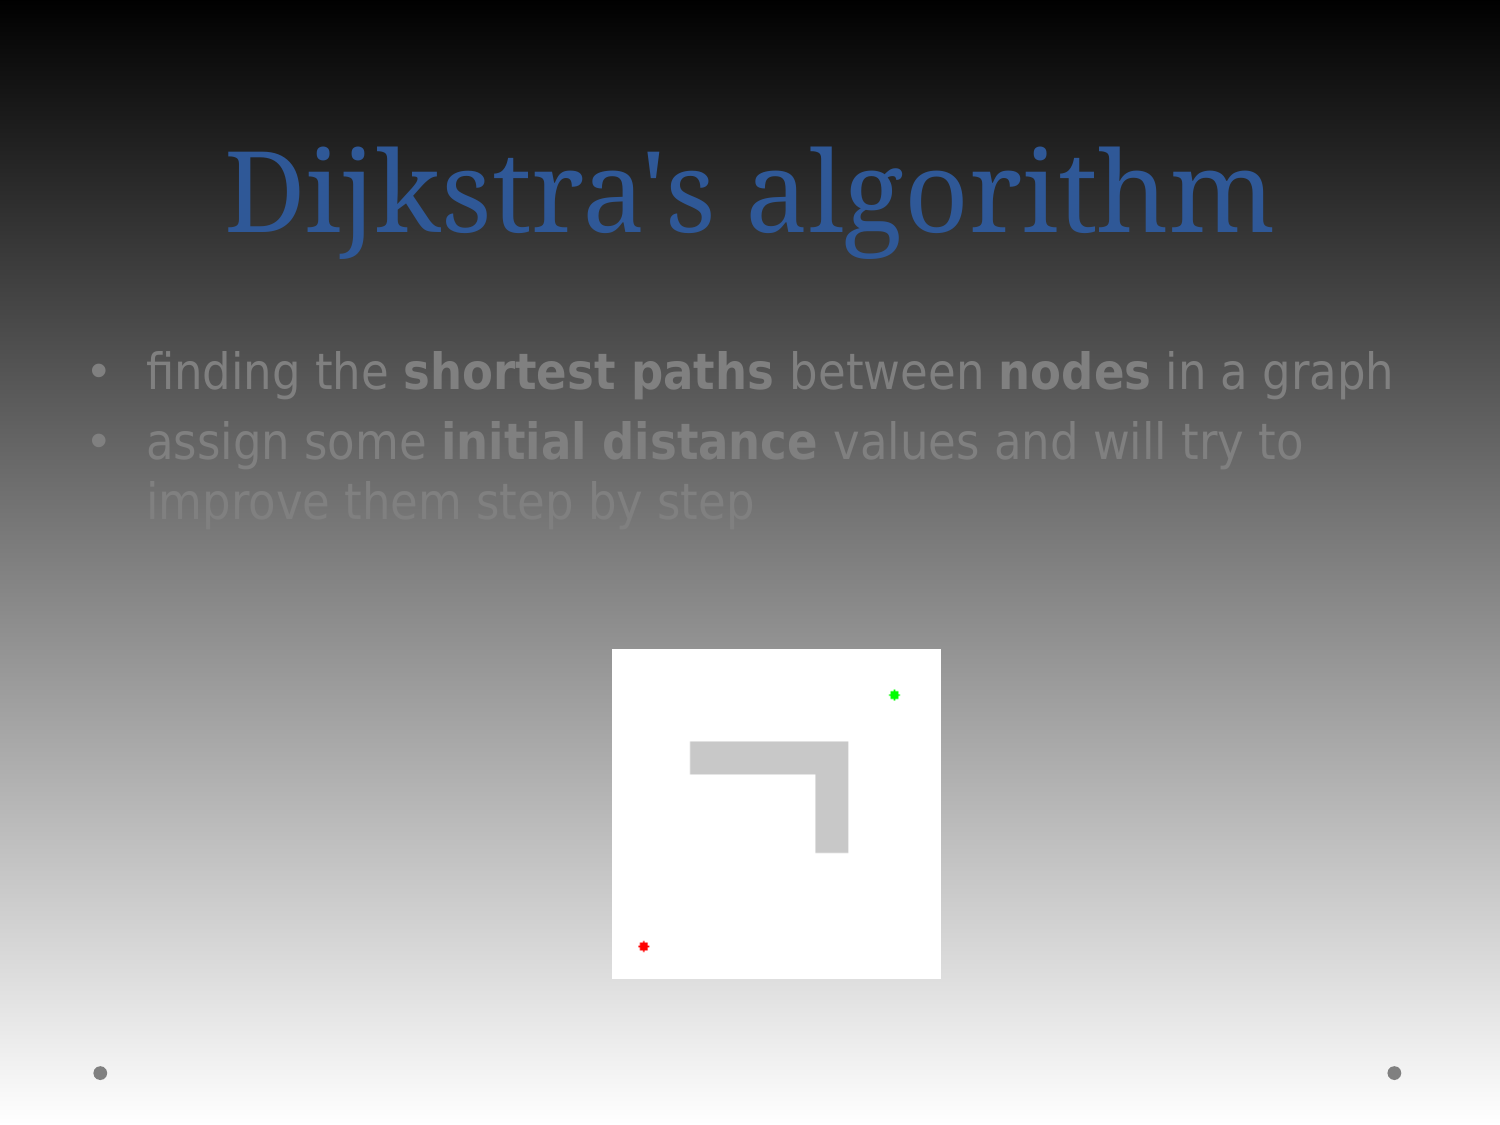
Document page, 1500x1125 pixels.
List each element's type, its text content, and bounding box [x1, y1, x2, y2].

title Dijkstra's algorithm [75, 0, 1425, 262]
list finding the shortest paths between nodes in a graph assign some initial distance values and will try to improve them step by step [75, 262, 1425, 1005]
picture [612, 649, 941, 979]
